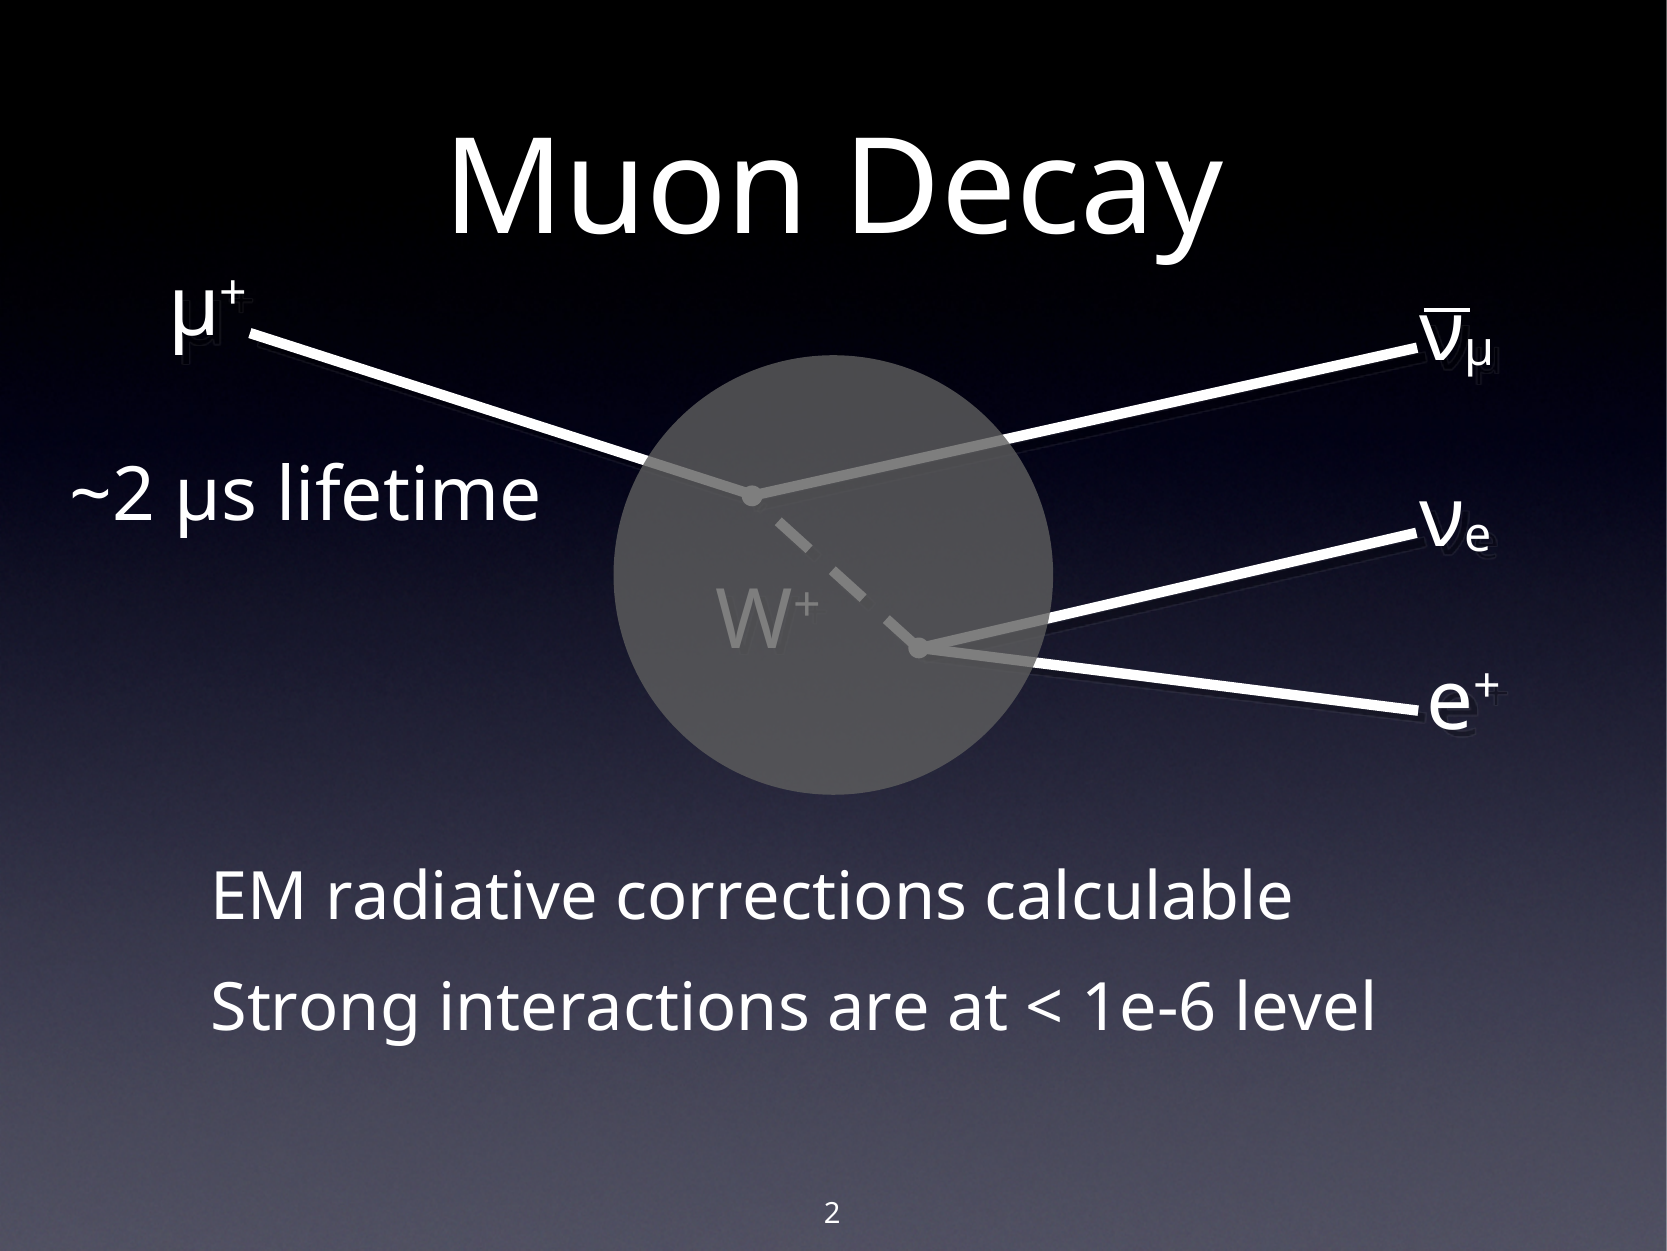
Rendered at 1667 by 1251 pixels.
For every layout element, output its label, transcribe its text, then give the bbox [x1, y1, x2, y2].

list EM radiative corrections calculable Strong interactions are at < 1e-6 level [162, 756, 1505, 1150]
picture [0, 0, 1667, 1251]
text_box ~2 μs lifetime [109, 443, 502, 548]
text_box [613, 355, 1054, 795]
text_box μ+ [158, 252, 258, 365]
title Muon Decay [162, 33, 1505, 346]
text_box e+ [1420, 647, 1508, 757]
text_box νμ [1419, 277, 1515, 390]
text_box νe [1419, 462, 1507, 576]
